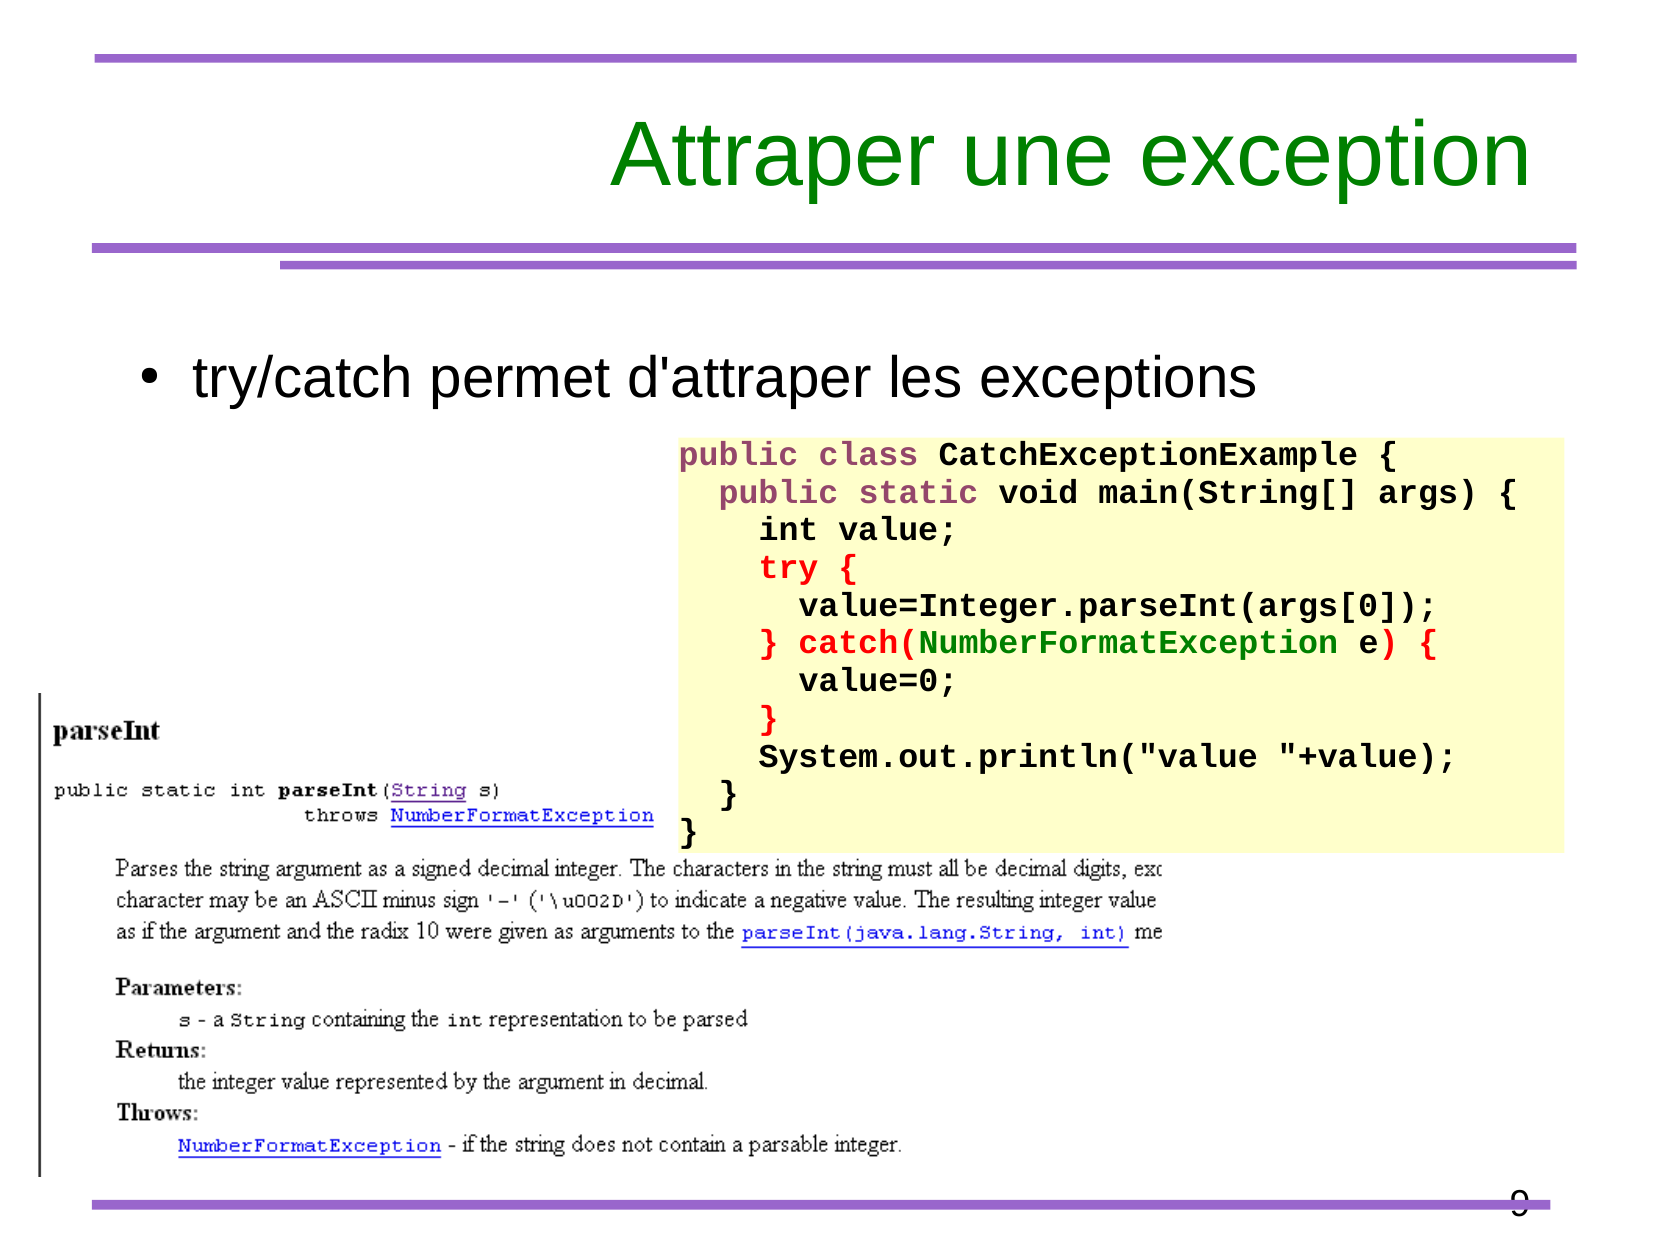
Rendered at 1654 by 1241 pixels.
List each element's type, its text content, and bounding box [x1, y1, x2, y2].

text_box public class CatchExceptionExample { public static void main(String[] args) { int value; try { value=Integer.parseInt(args[0]); } catch(NumberFormatException e) { value=0; } System.out.println("value "+value); } } [678, 437, 1565, 853]
title Attraper une exception [121, 49, 1534, 257]
picture [38, 693, 1162, 1177]
list try/catch permet d'attraper les exceptions [121, 344, 1534, 693]
